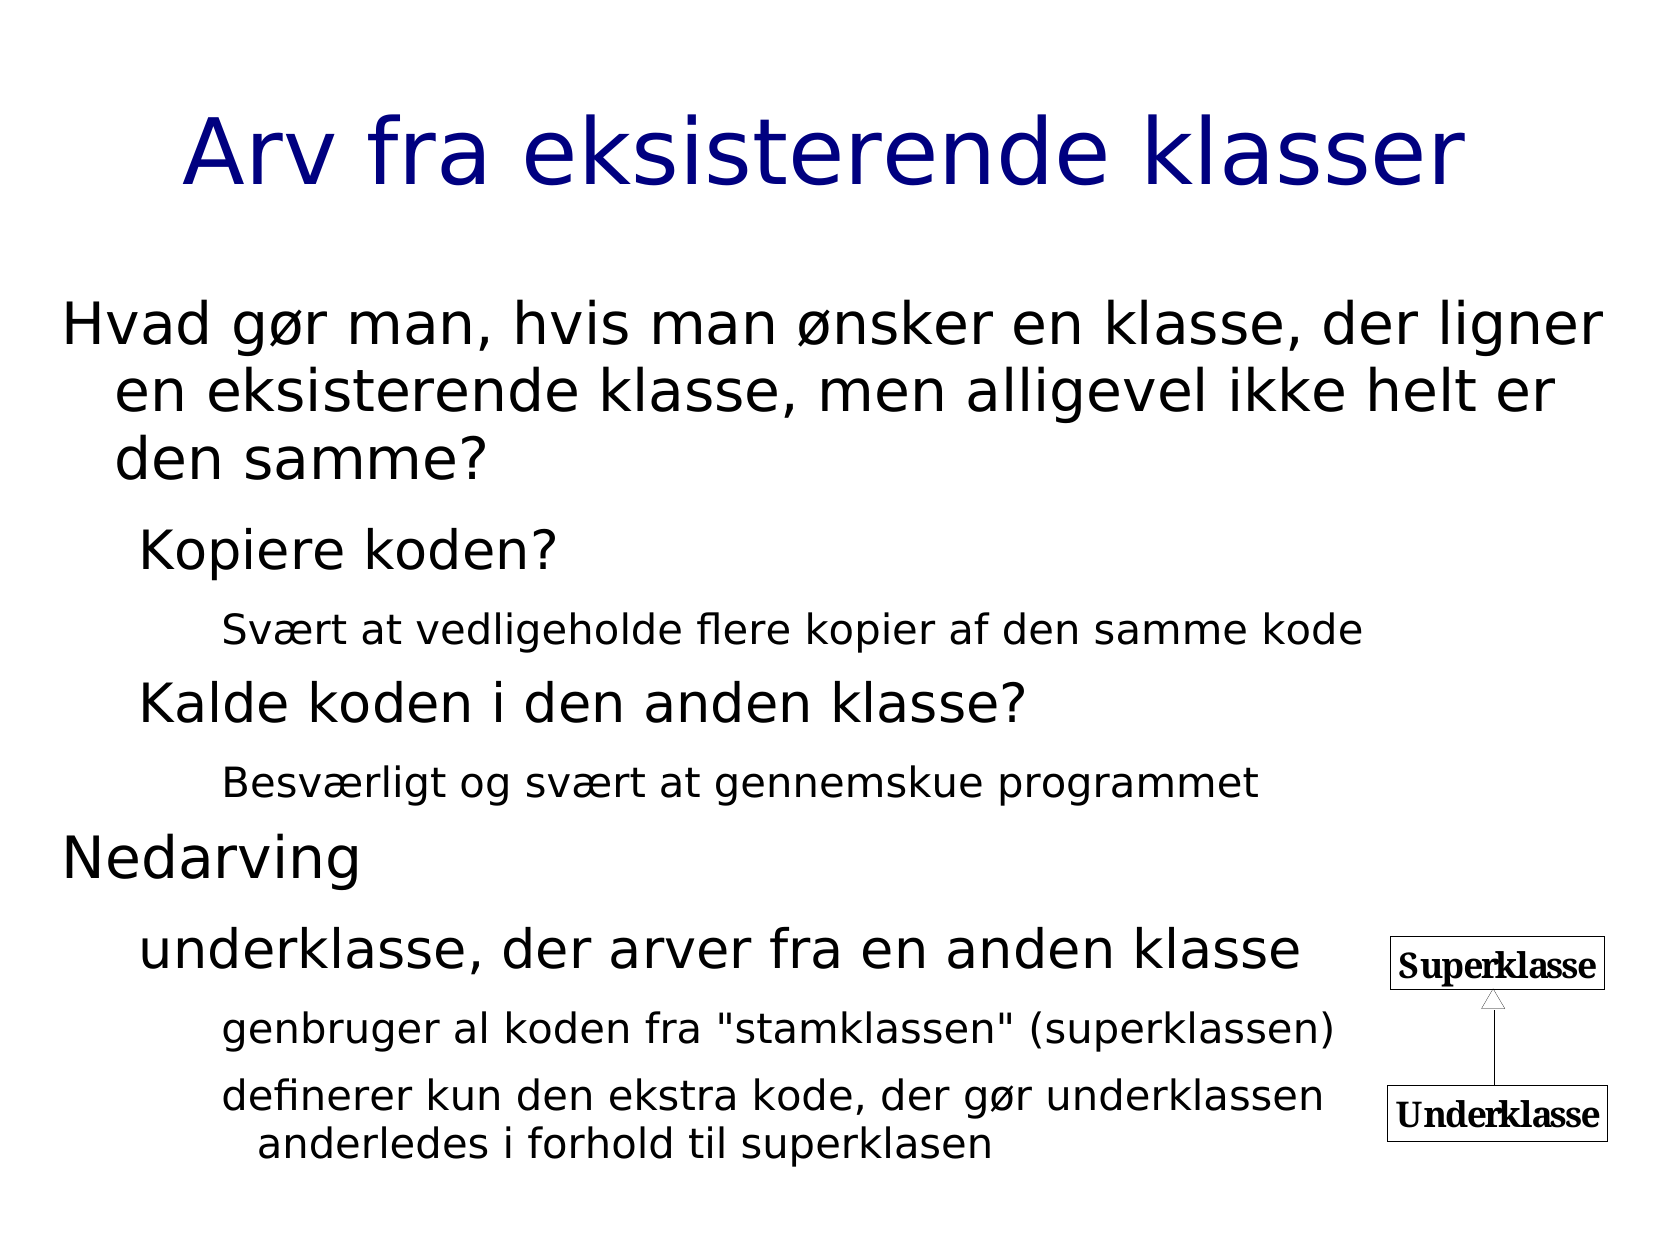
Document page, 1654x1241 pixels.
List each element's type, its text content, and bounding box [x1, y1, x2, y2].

chart [1382, 923, 1619, 1150]
list Hvad gør man, hvis man ønsker en klasse, der ligner en eksisterende klasse, men alligevel ikke helt er den samme? Kopiere koden? Svært at vedligeholde flere kopier af den samme kode Kalde koden i den anden klasse? Besværligt og svært at gennemskue programmet Nedarving underklasse, der arver fra en anden klasse genbruger al koden fra "stamklassen" (superklassen) definerer kun den ekstra kode, der gør underklassen anderledes i forhold til superklasen [44, 290, 1606, 1211]
title Arv fra eksisterende klasser [30, 49, 1620, 257]
